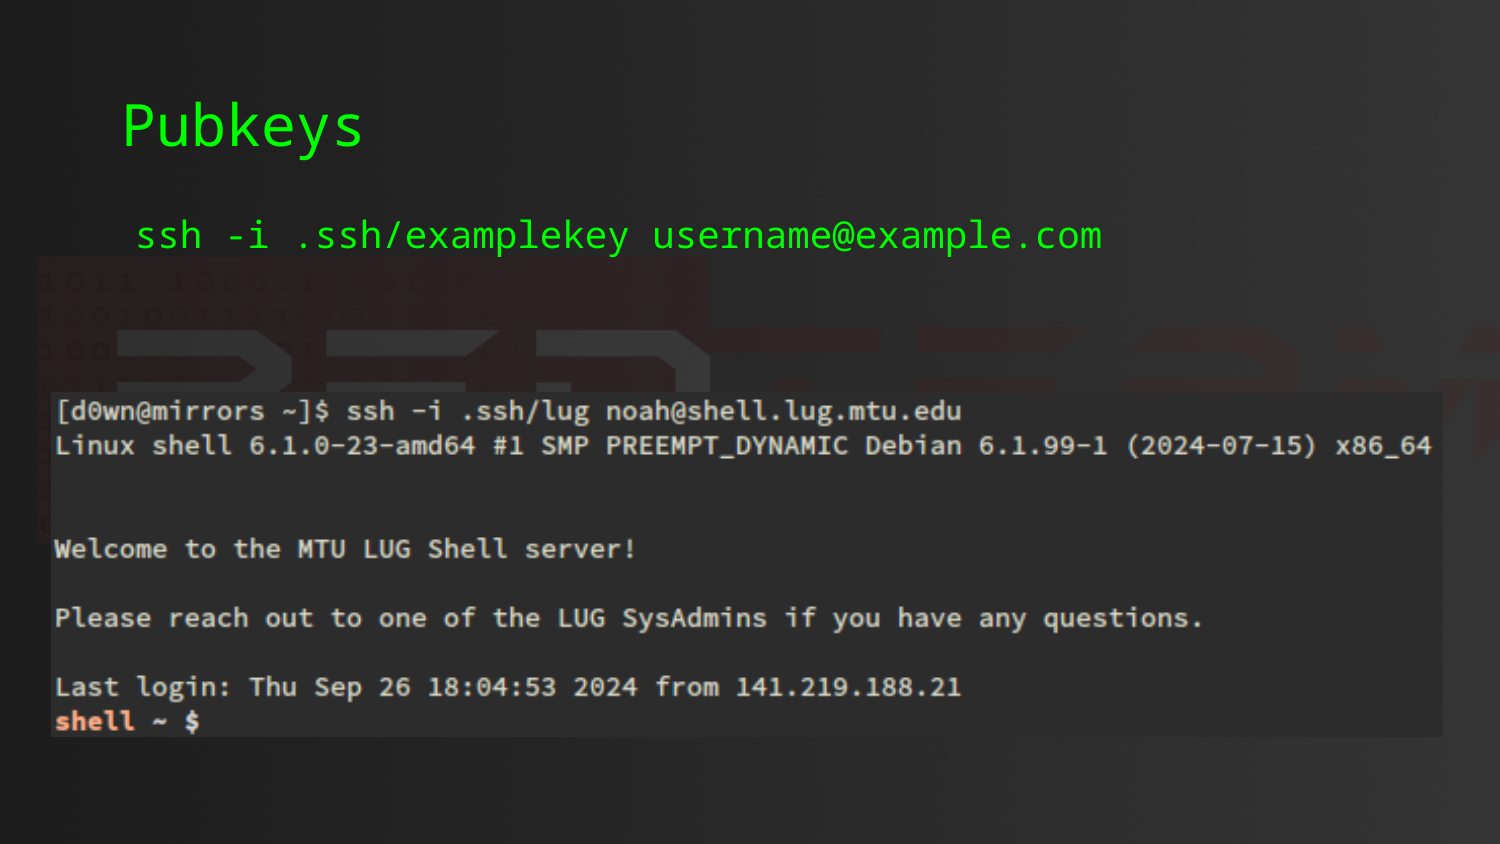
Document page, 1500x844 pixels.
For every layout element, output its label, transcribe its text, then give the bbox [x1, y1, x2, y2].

picture [0, 0, 1500, 844]
title Pubkeys [105, 72, 1443, 167]
list ssh -i .ssh/examplekey username@example.com [44, 189, 1443, 750]
